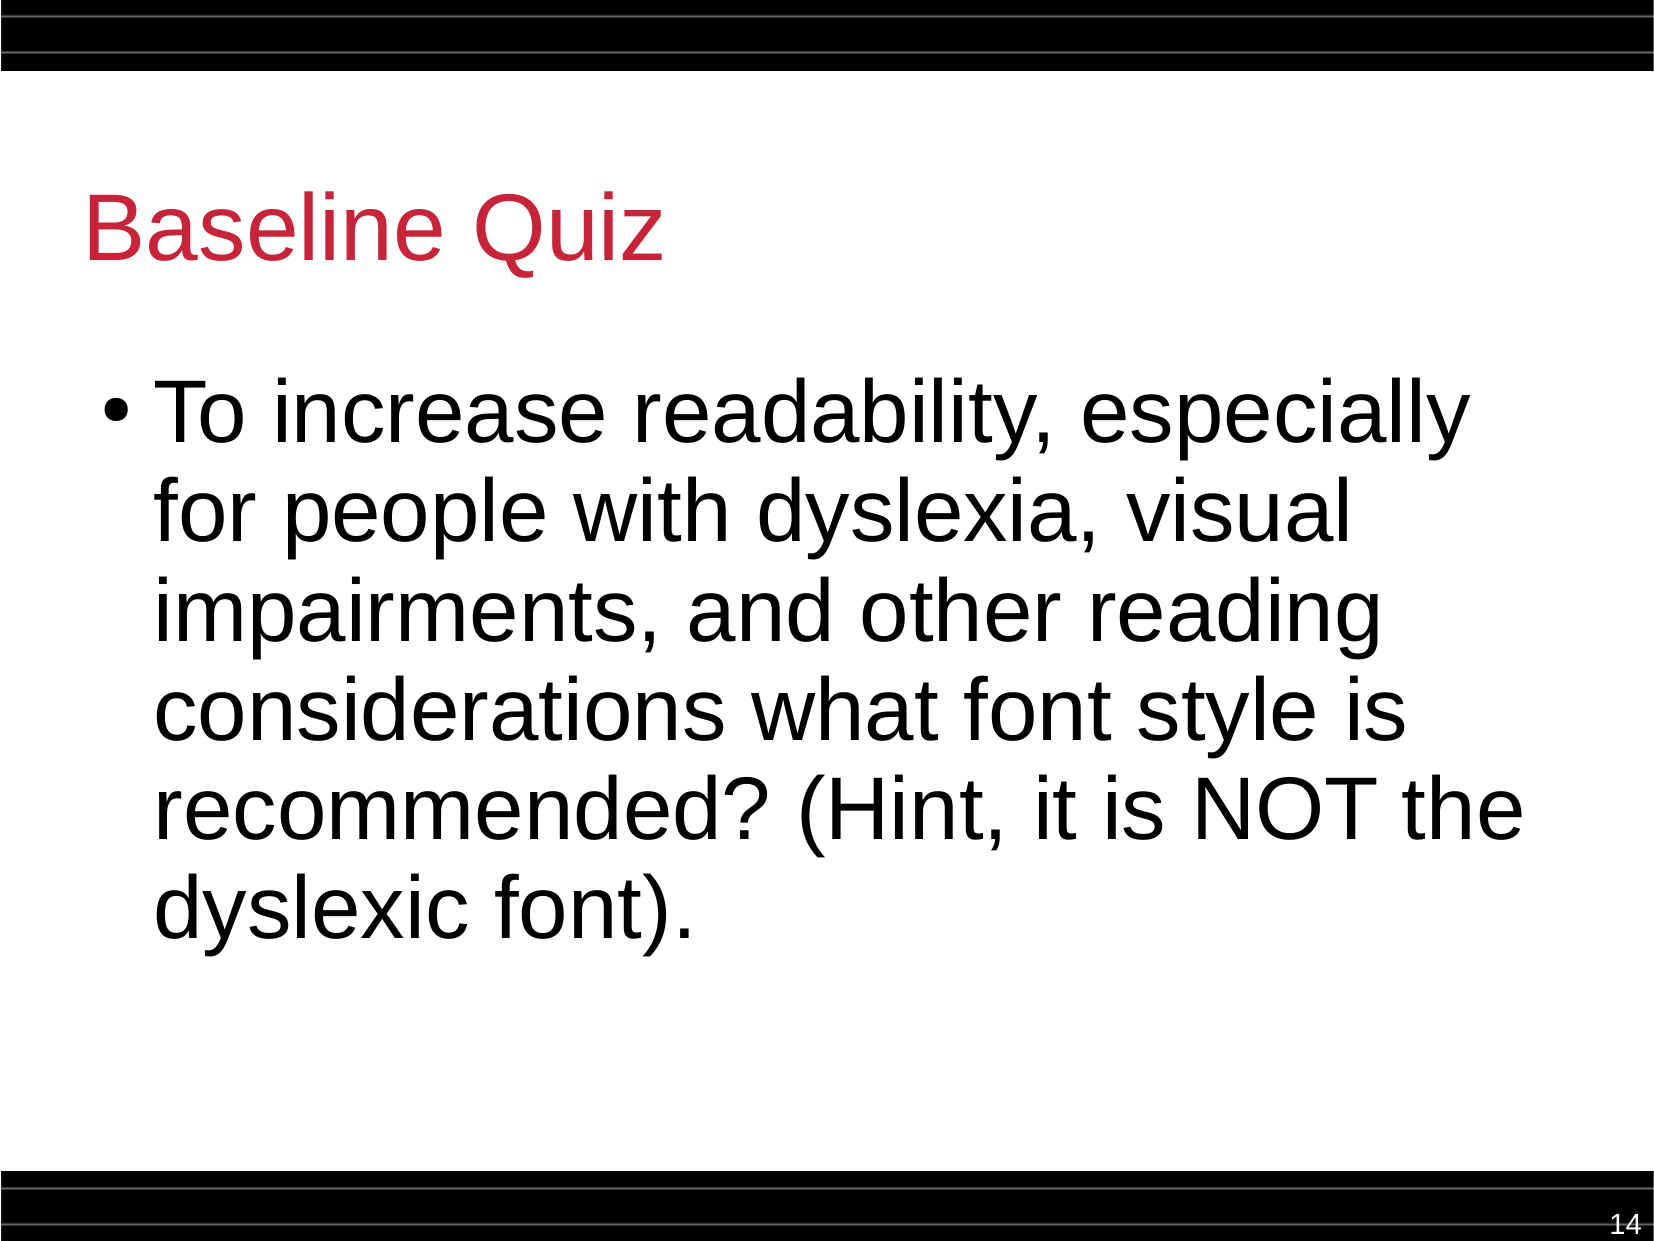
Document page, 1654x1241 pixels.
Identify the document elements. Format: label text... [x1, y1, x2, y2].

picture [1, 0, 1654, 71]
title Baseline Quiz [82, 123, 1571, 331]
list To increase readability, especially for people with dyslexia, visual impairments, and other reading considerations what font style is recommended? (Hint, it is NOT the dyslexic font). [82, 362, 1571, 1134]
picture [1, 1171, 1654, 1241]
